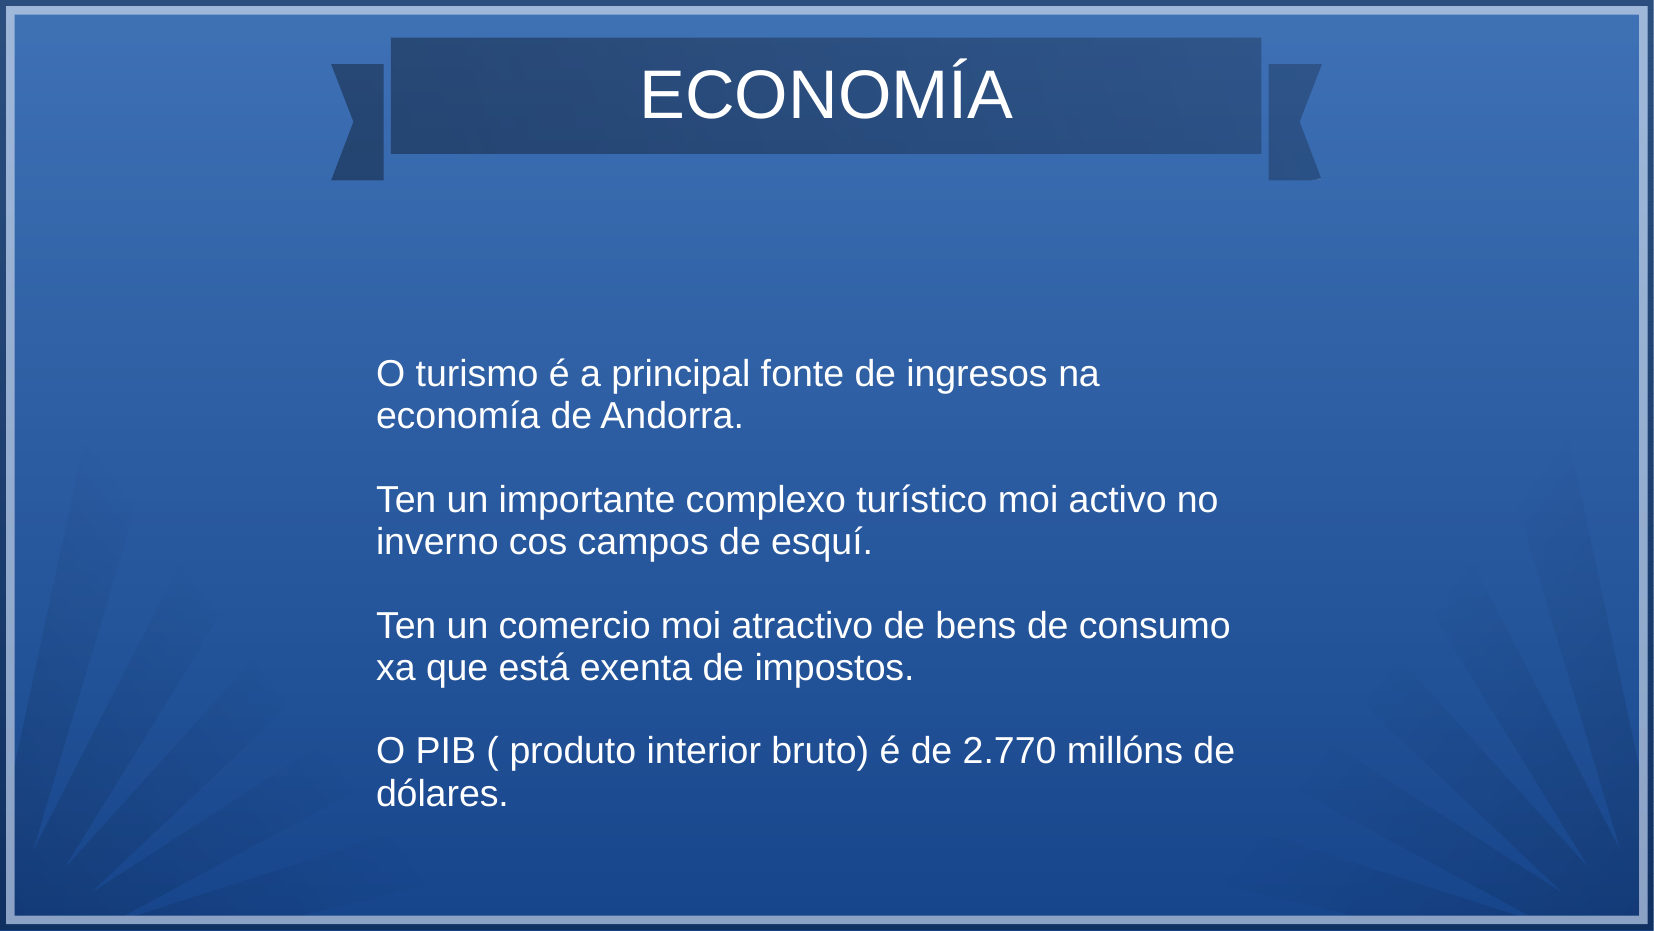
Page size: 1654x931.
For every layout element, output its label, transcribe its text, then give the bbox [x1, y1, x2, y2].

title ECONOMÍA [389, 35, 1264, 154]
text_box O turismo é a principal fonte de ingresos na economía de Andorra. Ten un importante complexo turístico moi activo no inverno cos campos de esquí. Ten un comercio moi atractivo de bens de consumo xa que está exenta de impostos. O PIB ( produto interior bruto) é de 2.770 millóns de dólares. [361, 344, 1288, 822]
